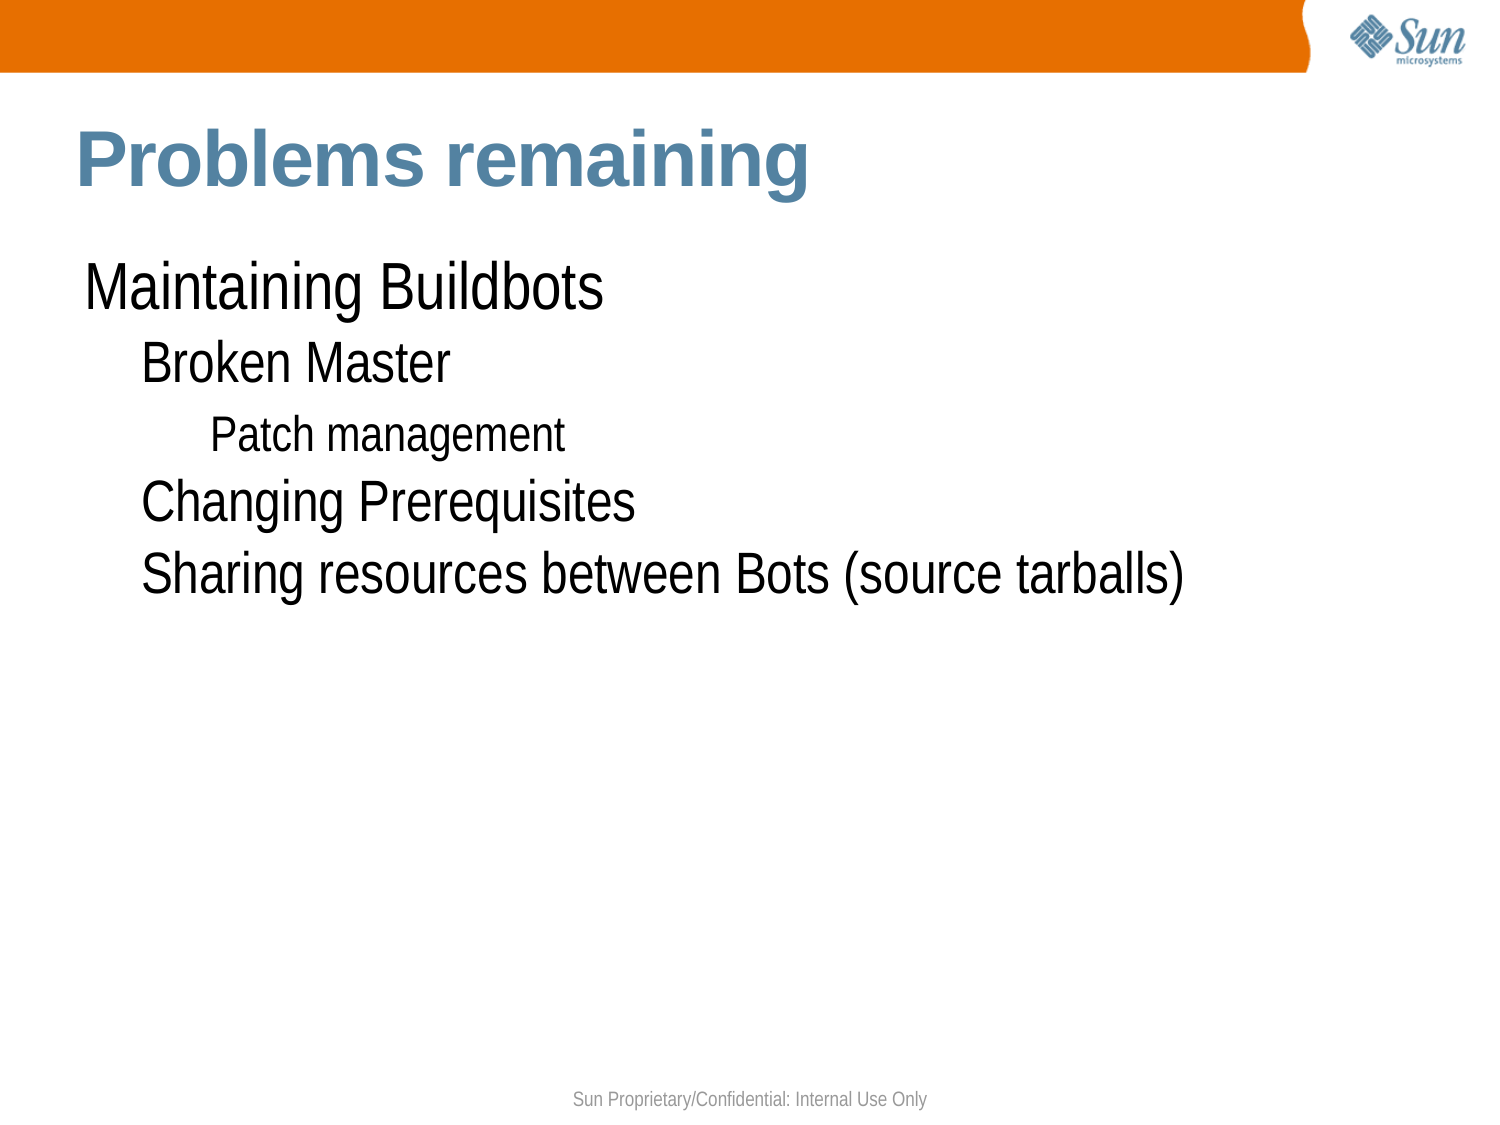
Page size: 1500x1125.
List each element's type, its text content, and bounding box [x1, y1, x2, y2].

title Problems remaining [75, 122, 1438, 228]
picture [0, 0, 1500, 75]
list Maintaining Buildbots Broken Master Patch management Changing Prerequisites Sharing resources between Bots (source tarballs) [64, 257, 1402, 952]
